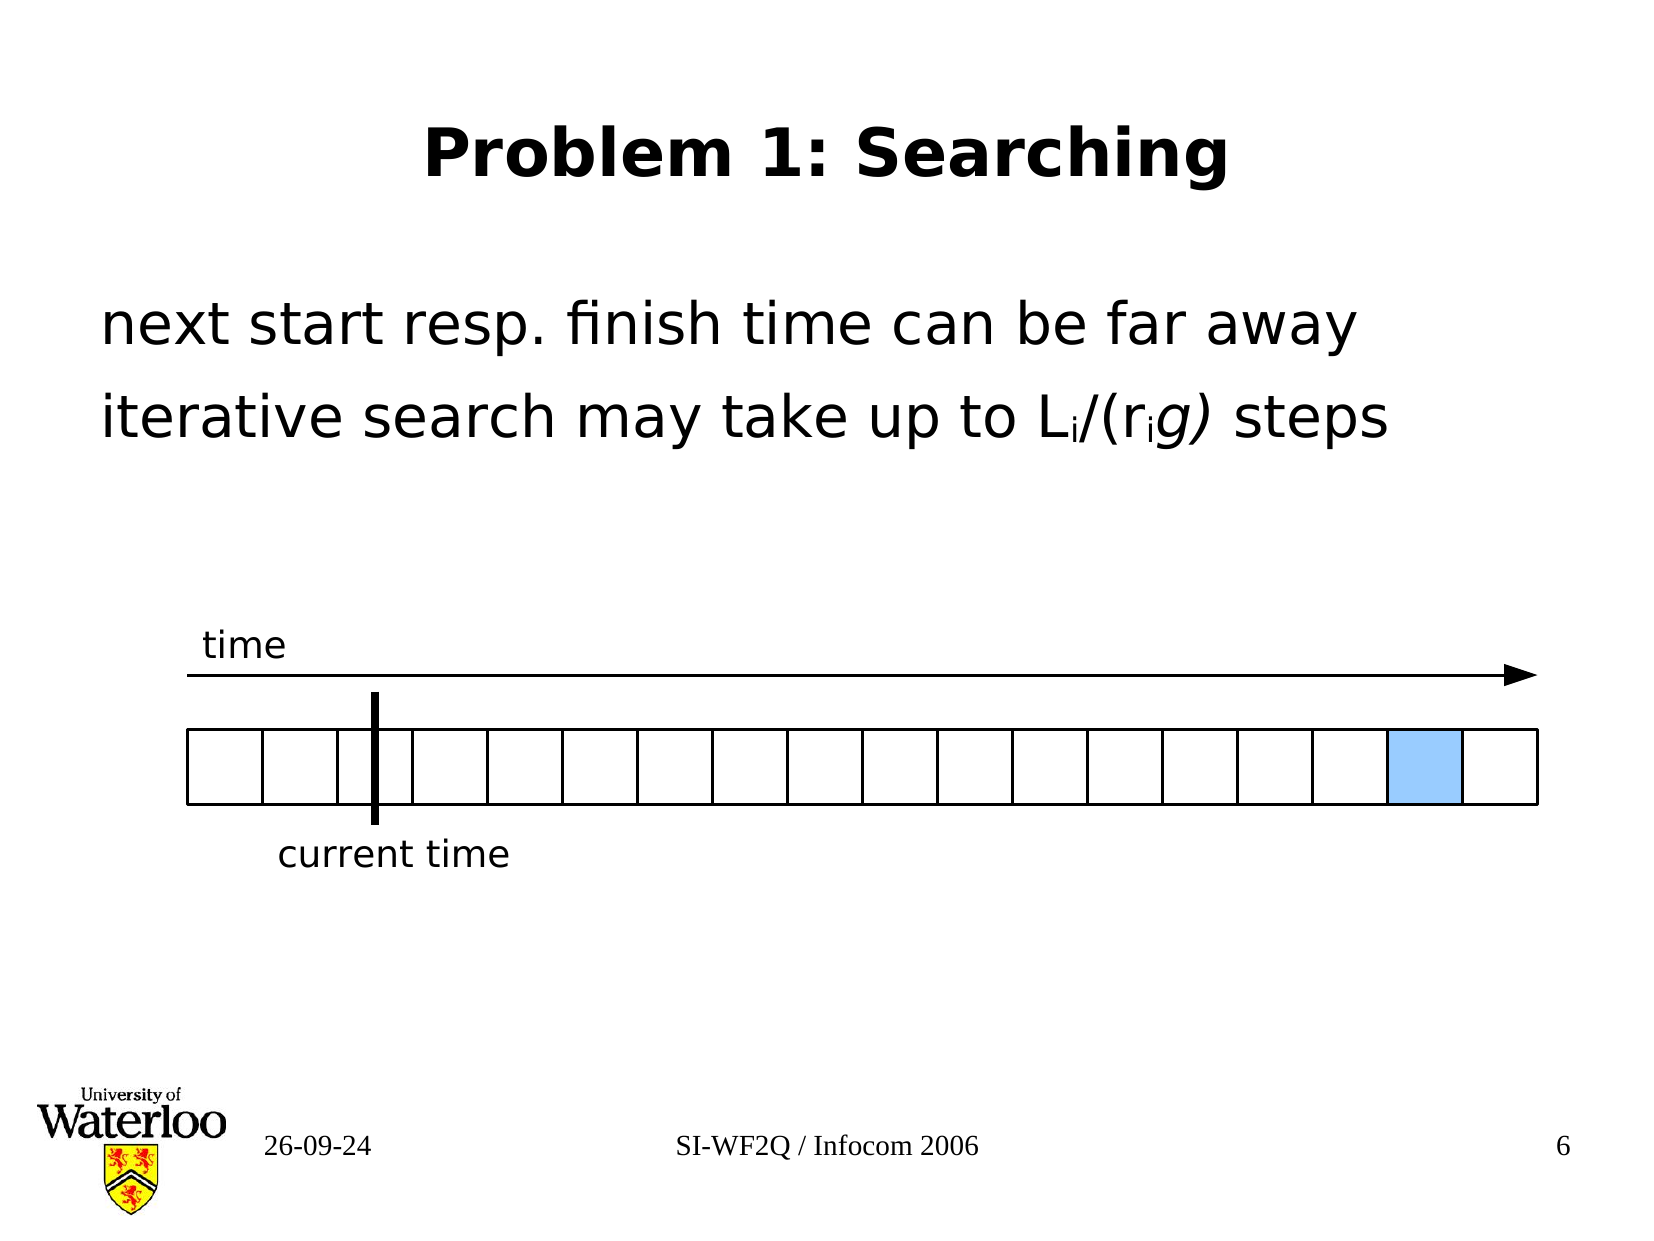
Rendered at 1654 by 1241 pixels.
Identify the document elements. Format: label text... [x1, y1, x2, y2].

text_box time [187, 616, 301, 674]
text_box current time [262, 825, 521, 884]
list next start resp. finish time can be far away iterative search may take up to Li/(rig) steps [82, 290, 1571, 488]
text_box [1387, 729, 1461, 805]
picture [37, 1087, 226, 1216]
title Problem 1: Searching [82, 49, 1571, 257]
